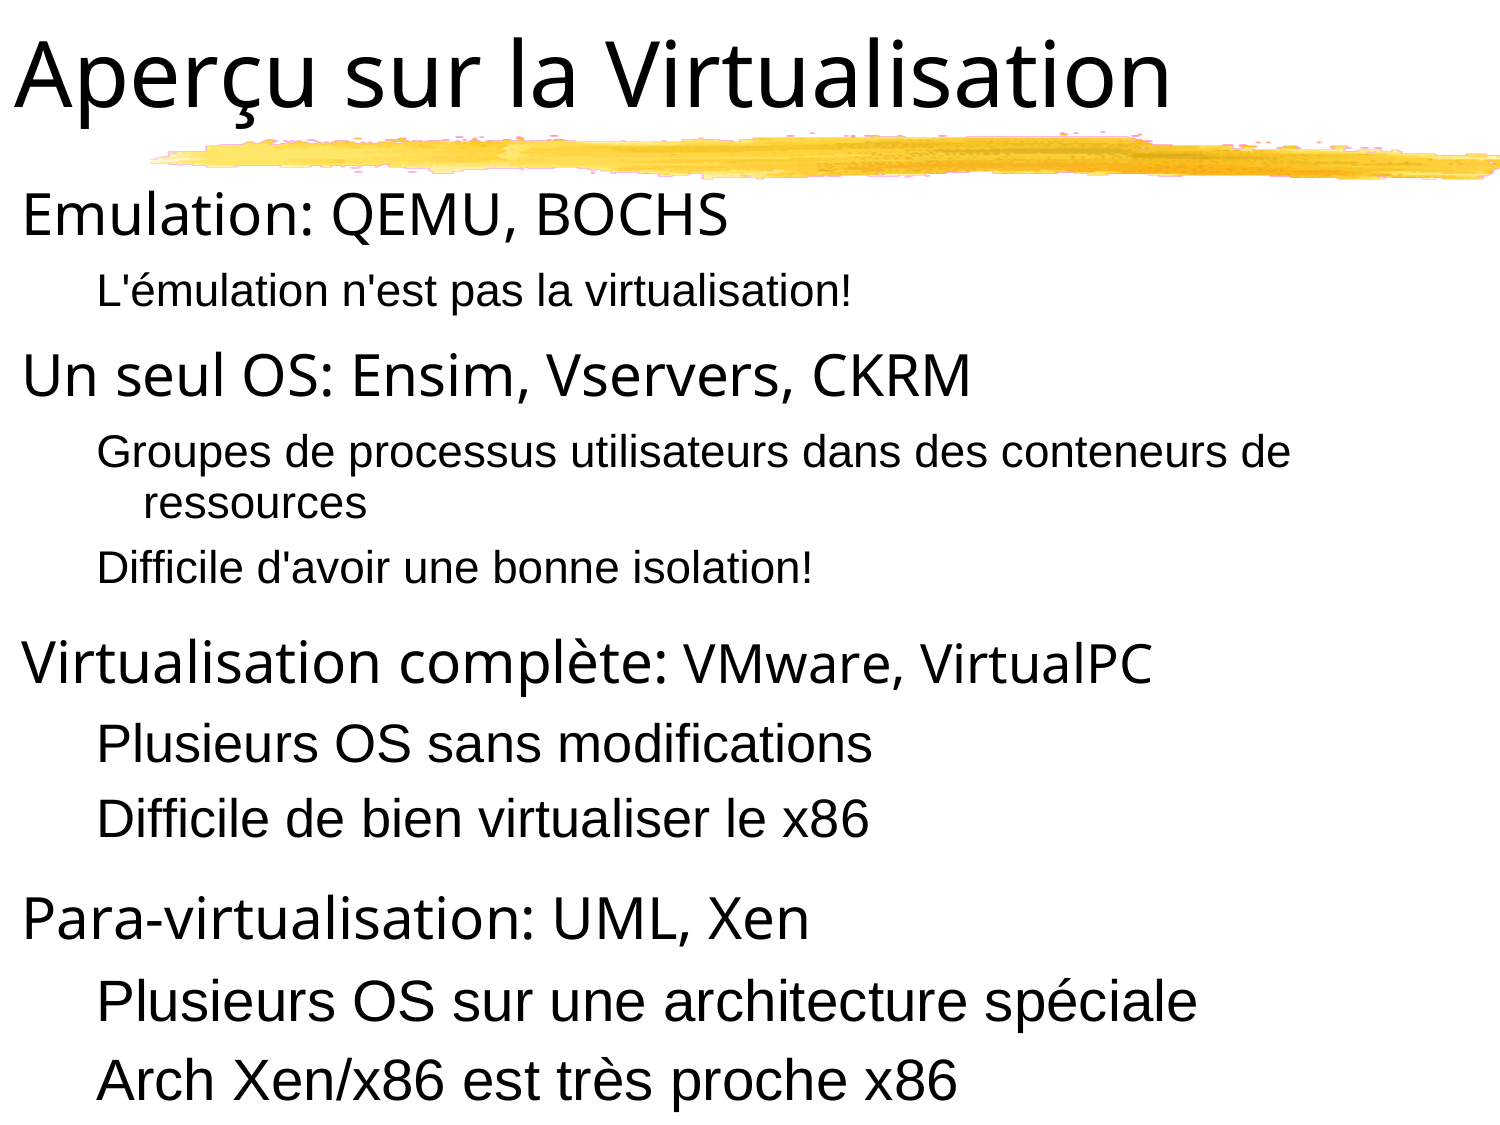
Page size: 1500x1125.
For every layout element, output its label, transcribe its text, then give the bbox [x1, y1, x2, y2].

list Emulation: QEMU, BOCHS L'émulation n'est pas la virtualisation! Un seul OS: Ensim, Vservers, CKRM Groupes de processus utilisateurs dans des conteneurs de ressources Difficile d'avoir une bonne isolation! Virtualisation complète: VMware, VirtualPC Plusieurs OS sans modifications Difficile de bien virtualiser le x86 Para-virtualisation: UML, Xen Plusieurs OS sur une architecture spéciale Arch Xen/x86 est très proche x86 [6, 165, 1500, 1125]
picture [150, 137, 1500, 165]
title Aperçu sur la Virtualisation [0, 0, 1500, 137]
